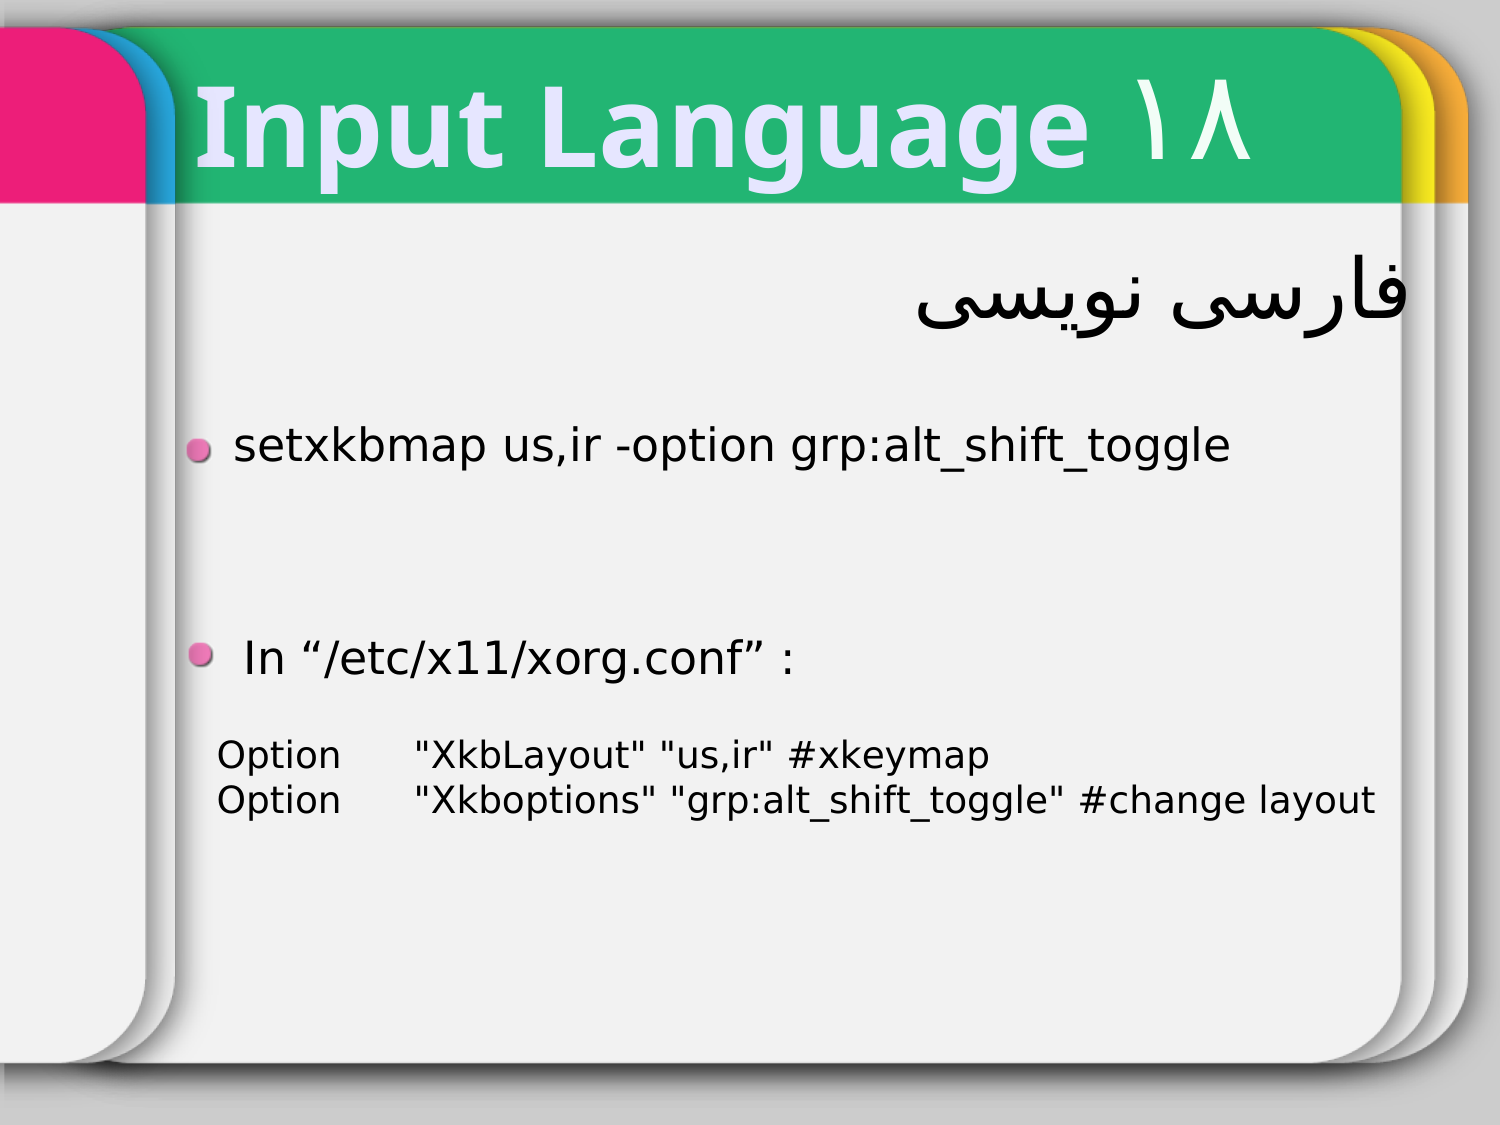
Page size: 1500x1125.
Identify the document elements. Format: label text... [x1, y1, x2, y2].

text_box setxkbmap us,ir -option grp:alt_shift_toggle [318, 407, 1248, 478]
text_box Input Language [318, 47, 1141, 198]
text_box ۱۸ [1099, 27, 1276, 193]
text_box Option "XkbLayout" "us,ir" #xkeymap Option "Xkboptions" "grp:alt_shift_toggle" #change layout [318, 723, 1392, 829]
text_box فارسی نویسی [898, 228, 1296, 344]
picture [0, 0, 1500, 1125]
text_box In “/etc/x11/xorg.conf” : [318, 621, 812, 692]
